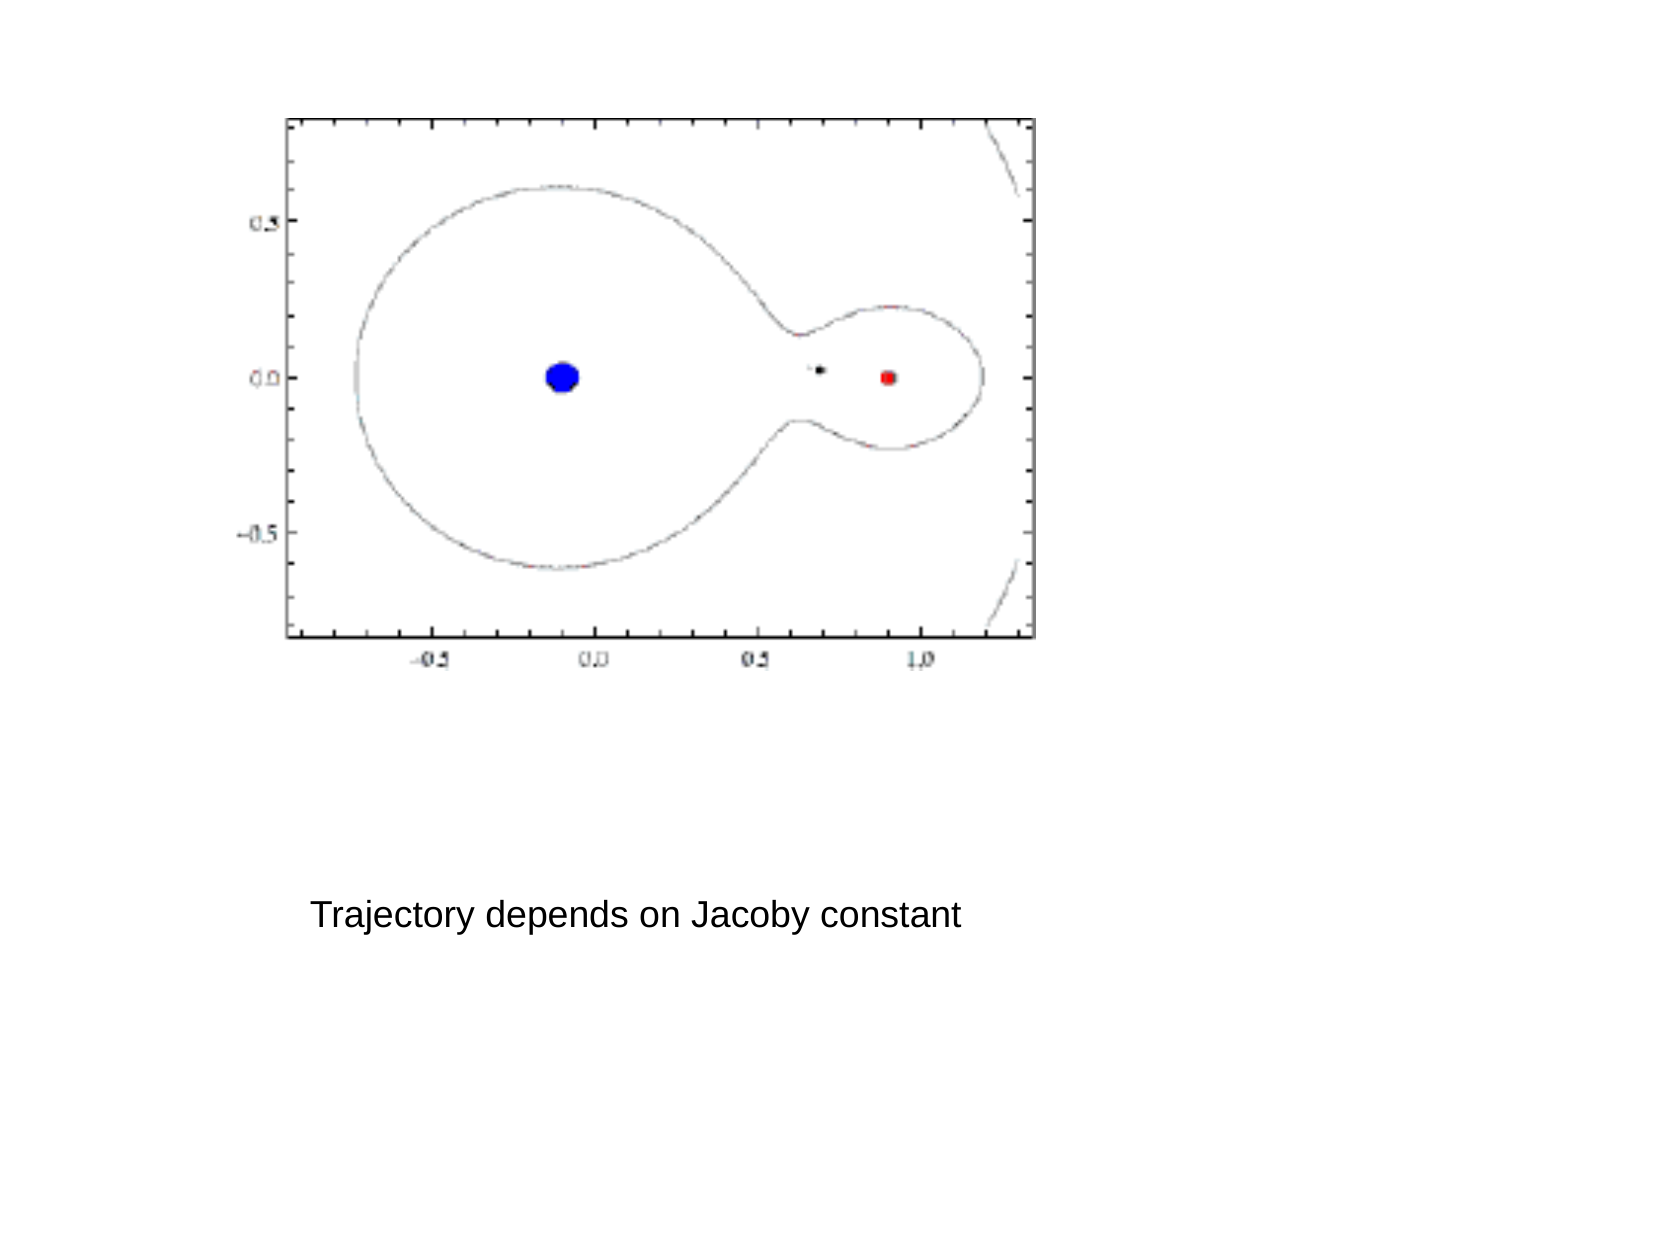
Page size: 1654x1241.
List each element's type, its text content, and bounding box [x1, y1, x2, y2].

text_box Trajectory depends on Jacoby constant [295, 885, 1063, 943]
picture [236, 118, 1036, 671]
